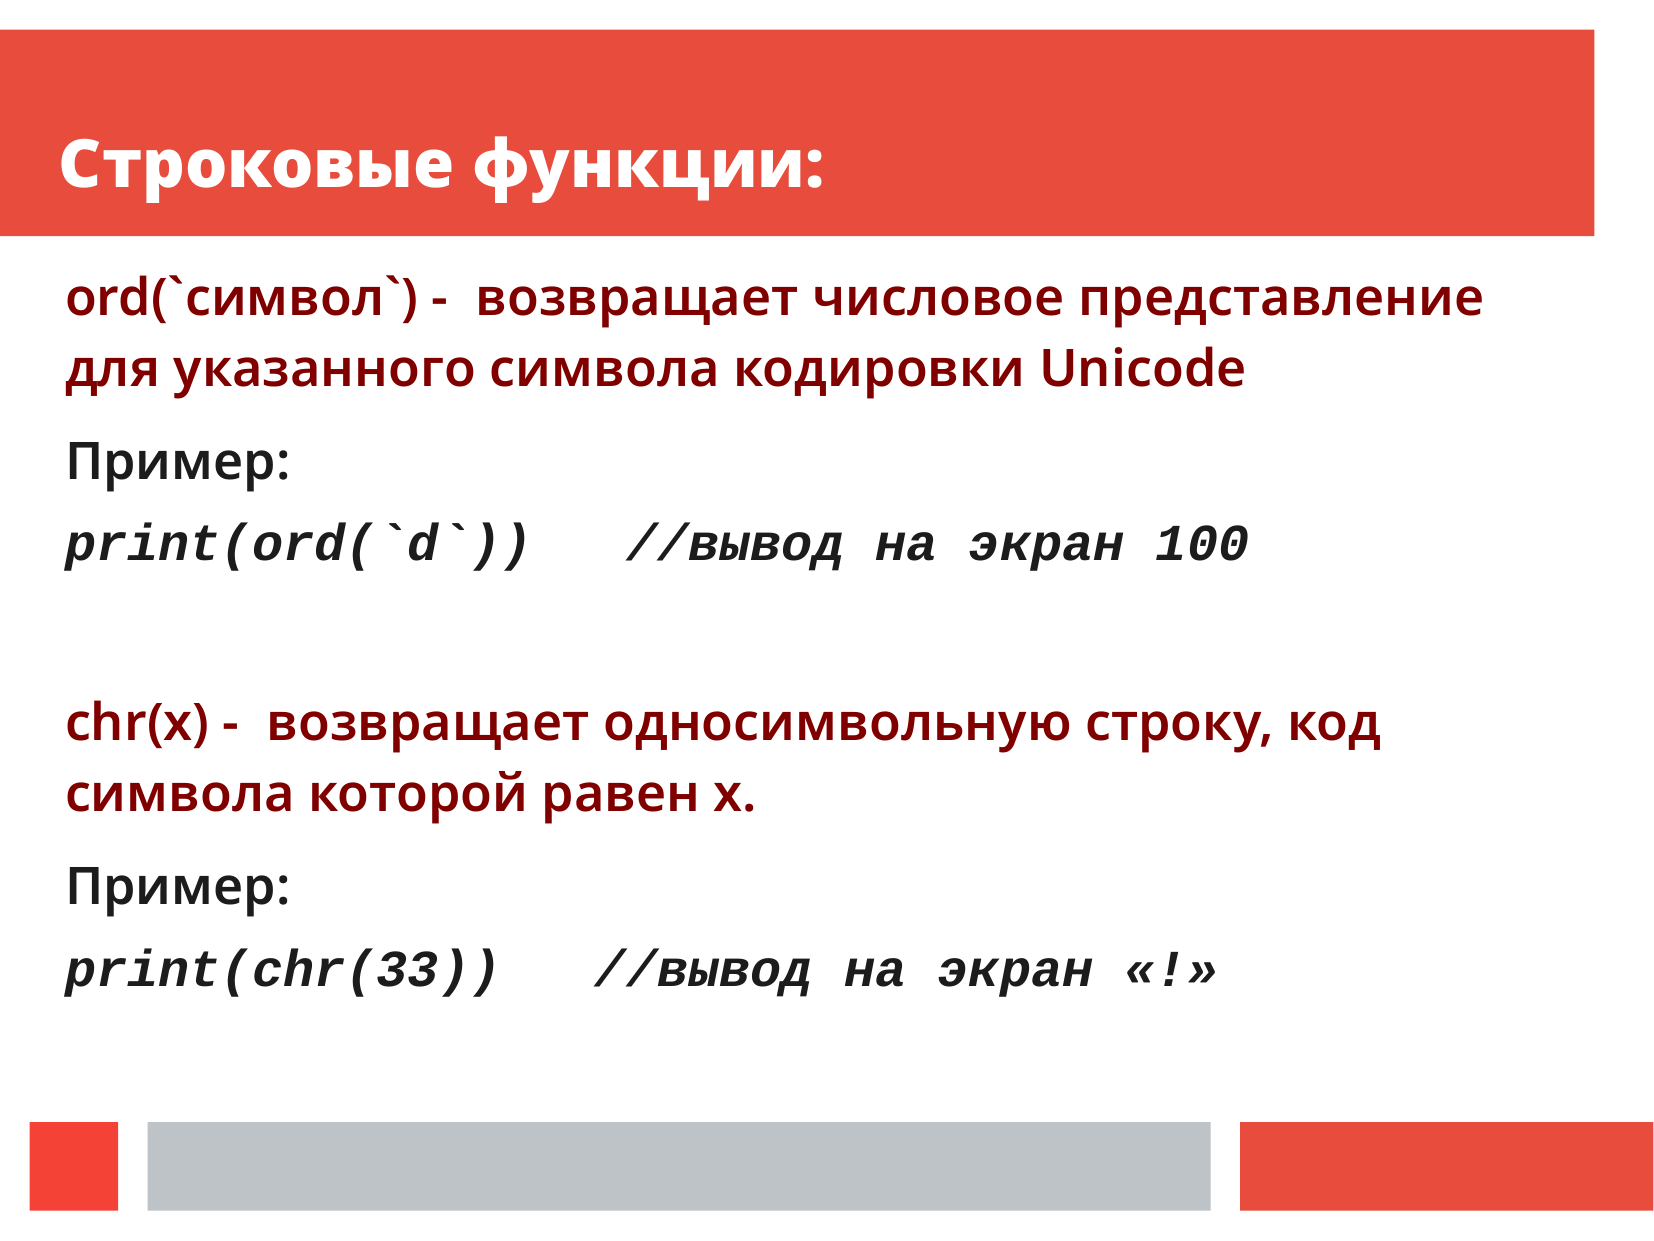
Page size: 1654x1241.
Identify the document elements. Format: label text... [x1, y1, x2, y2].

list chr(x) - возвращает односимвольную строку, код символа которой равен x. Пример: print(chr(33)) //вывод на экран «!» [64, 685, 1571, 1004]
title Строковые функции: [59, 59, 1595, 207]
list ord(`символ`) - возвращает числовое представление для указанного символа кодировки Unicode Пример: print(ord(`d`)) //вывод на экран 100 [64, 259, 1571, 579]
